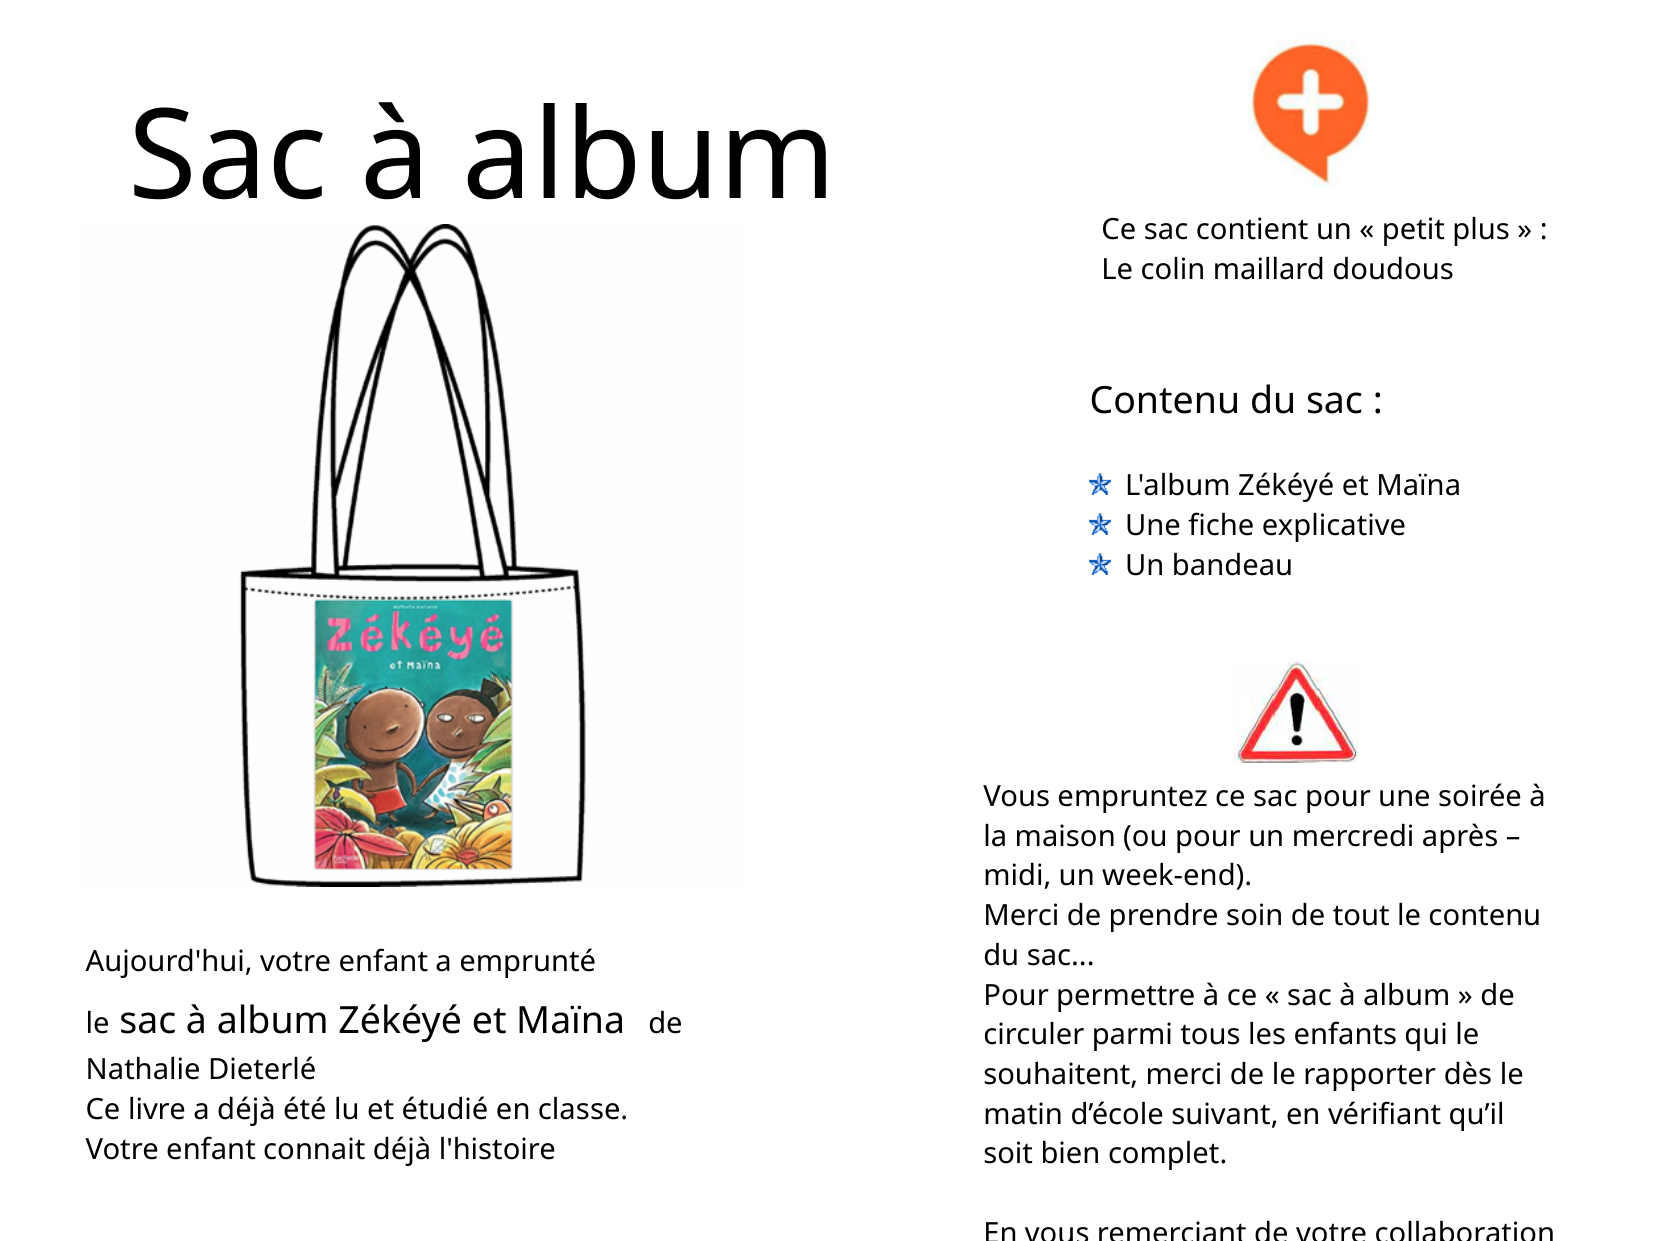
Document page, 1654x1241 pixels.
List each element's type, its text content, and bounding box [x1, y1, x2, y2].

text_box Contenu du sac : L'album Zékéyé et Maïna Une fiche explicative Un bandeau [1074, 366, 1607, 762]
picture [1228, 35, 1383, 189]
text_box Aujourd'hui, votre enfant a emprunté le sac à album Zékéyé et Maïna de Nathalie Dieterlé Ce livre a déjà été lu et étudié en classe. Votre enfant connait déjà l'histoire [70, 933, 804, 1228]
picture [1228, 649, 1364, 772]
picture [82, 224, 745, 887]
text_box Vous empruntez ce sac pour une soirée à la maison (ou pour un mercredi après – midi, un week-end). Merci de prendre soin de tout le contenu du sac... Pour permettre à ce « sac à album » de circuler parmi tous les enfants qui le souhaitent, merci de le rapporter dès le matin d’école suivant, en vérifiant qu’il soit bien complet. En vous remerciant de votre collaboration [968, 767, 1571, 1143]
text_box Sac à album [106, 35, 898, 379]
text_box Ce sac contient un « petit plus » : Le colin maillard doudous [1086, 200, 1571, 366]
